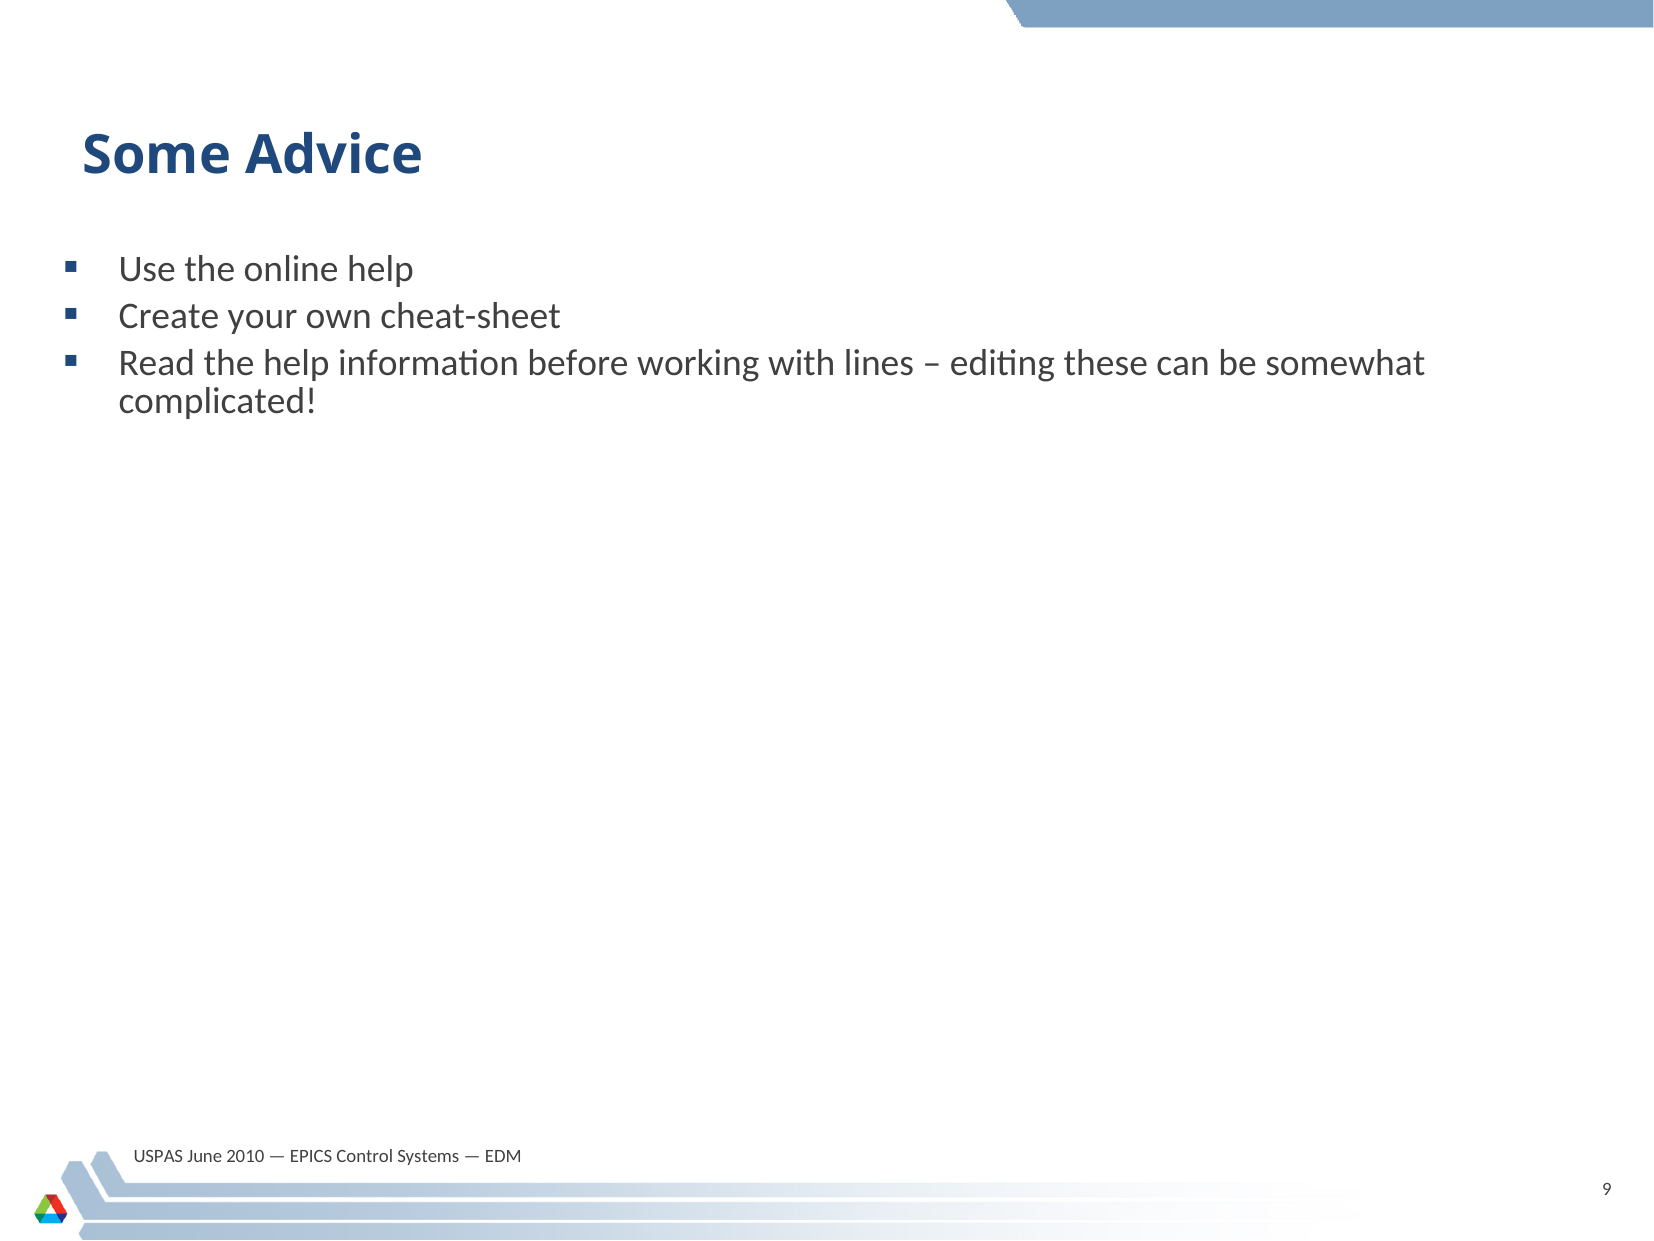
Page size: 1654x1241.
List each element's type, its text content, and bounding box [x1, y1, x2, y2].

picture [0, 0, 1654, 29]
picture [0, 1143, 1654, 1240]
list Use the online help Create your own cheat-sheet Read the help information before working with lines – editing these can be somewhat complicated! [62, 253, 1498, 799]
title Some Advice [82, 49, 1571, 257]
